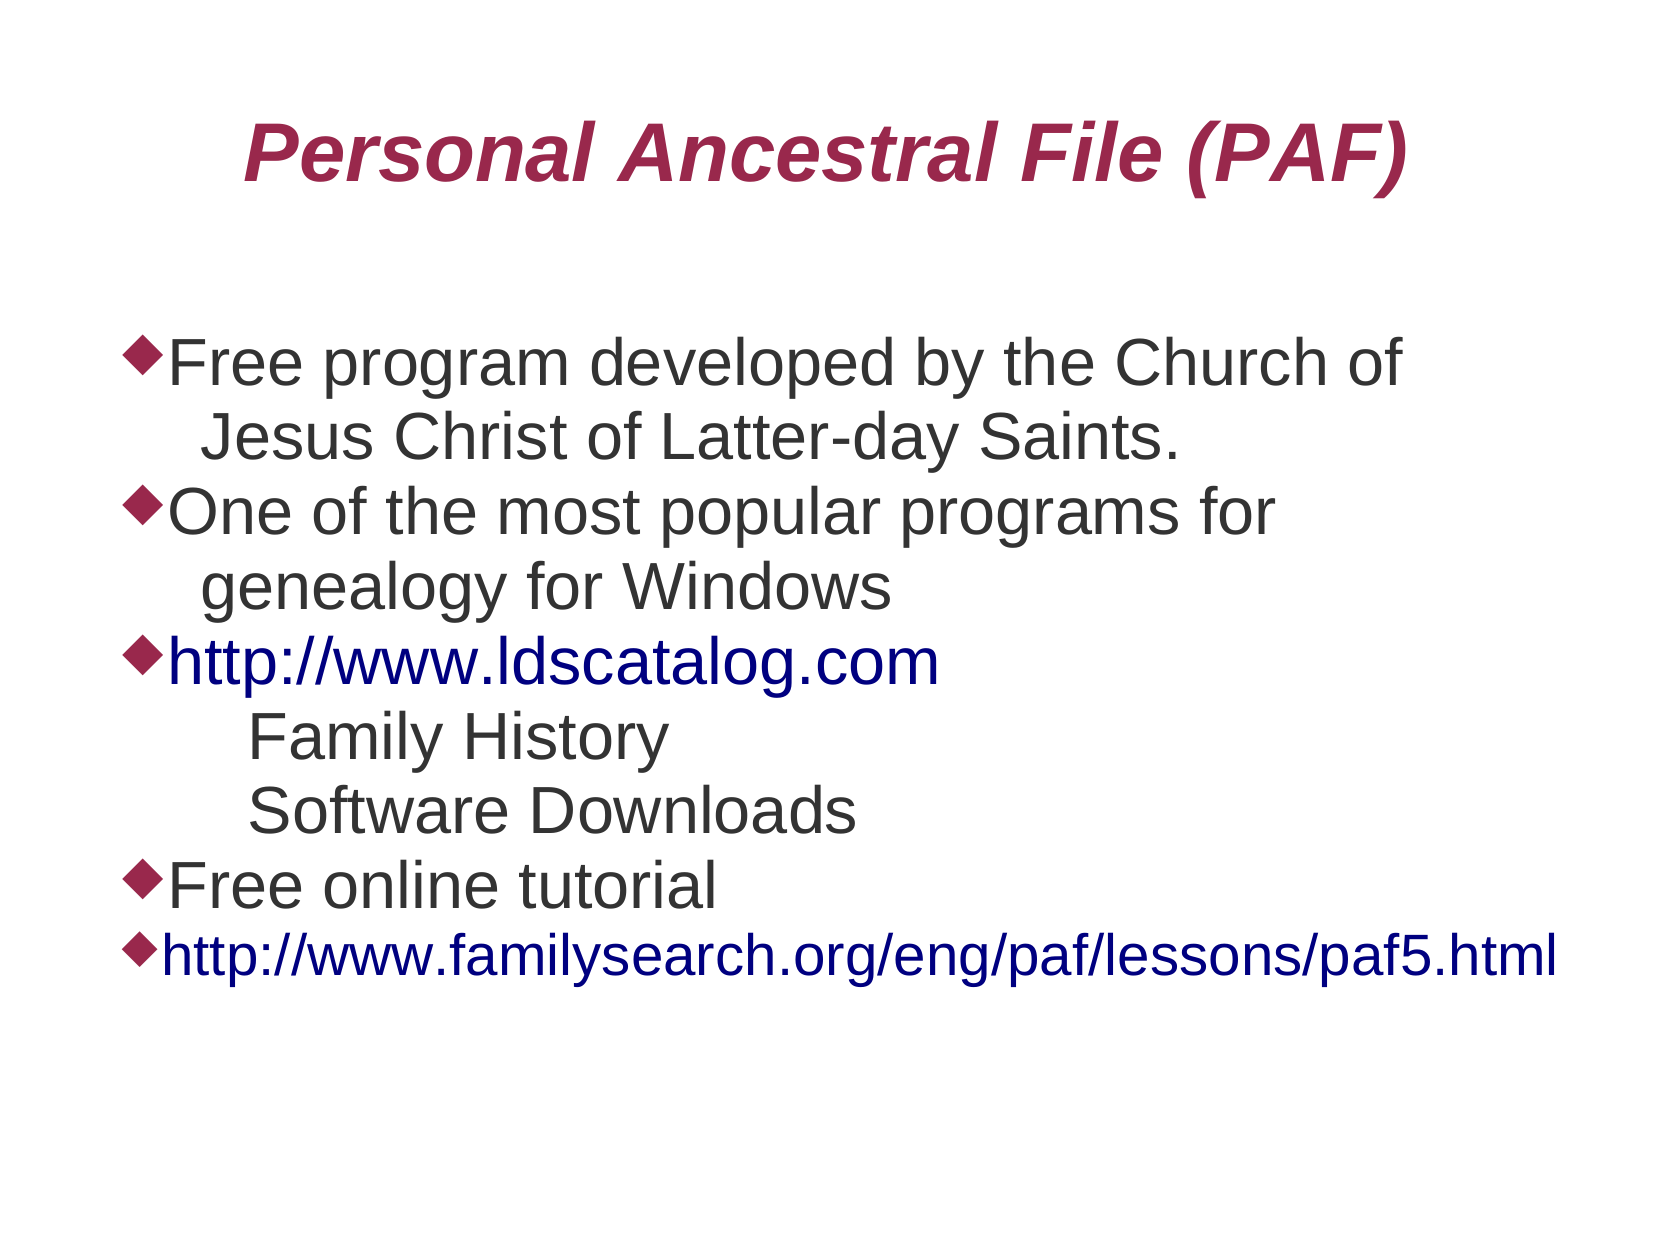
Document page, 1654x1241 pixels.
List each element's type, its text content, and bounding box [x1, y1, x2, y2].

list Free program developed by the Church of Jesus Christ of Latter-day Saints. One of the most popular programs for genealogy for Windows http://www.ldscatalog.com Family History Software Downloads Free online tutorial http://www.familysearch.org/eng/paf/lessons/paf5.html [118, 324, 1571, 1053]
title Personal Ancestral File (PAF) [82, 56, 1571, 250]
